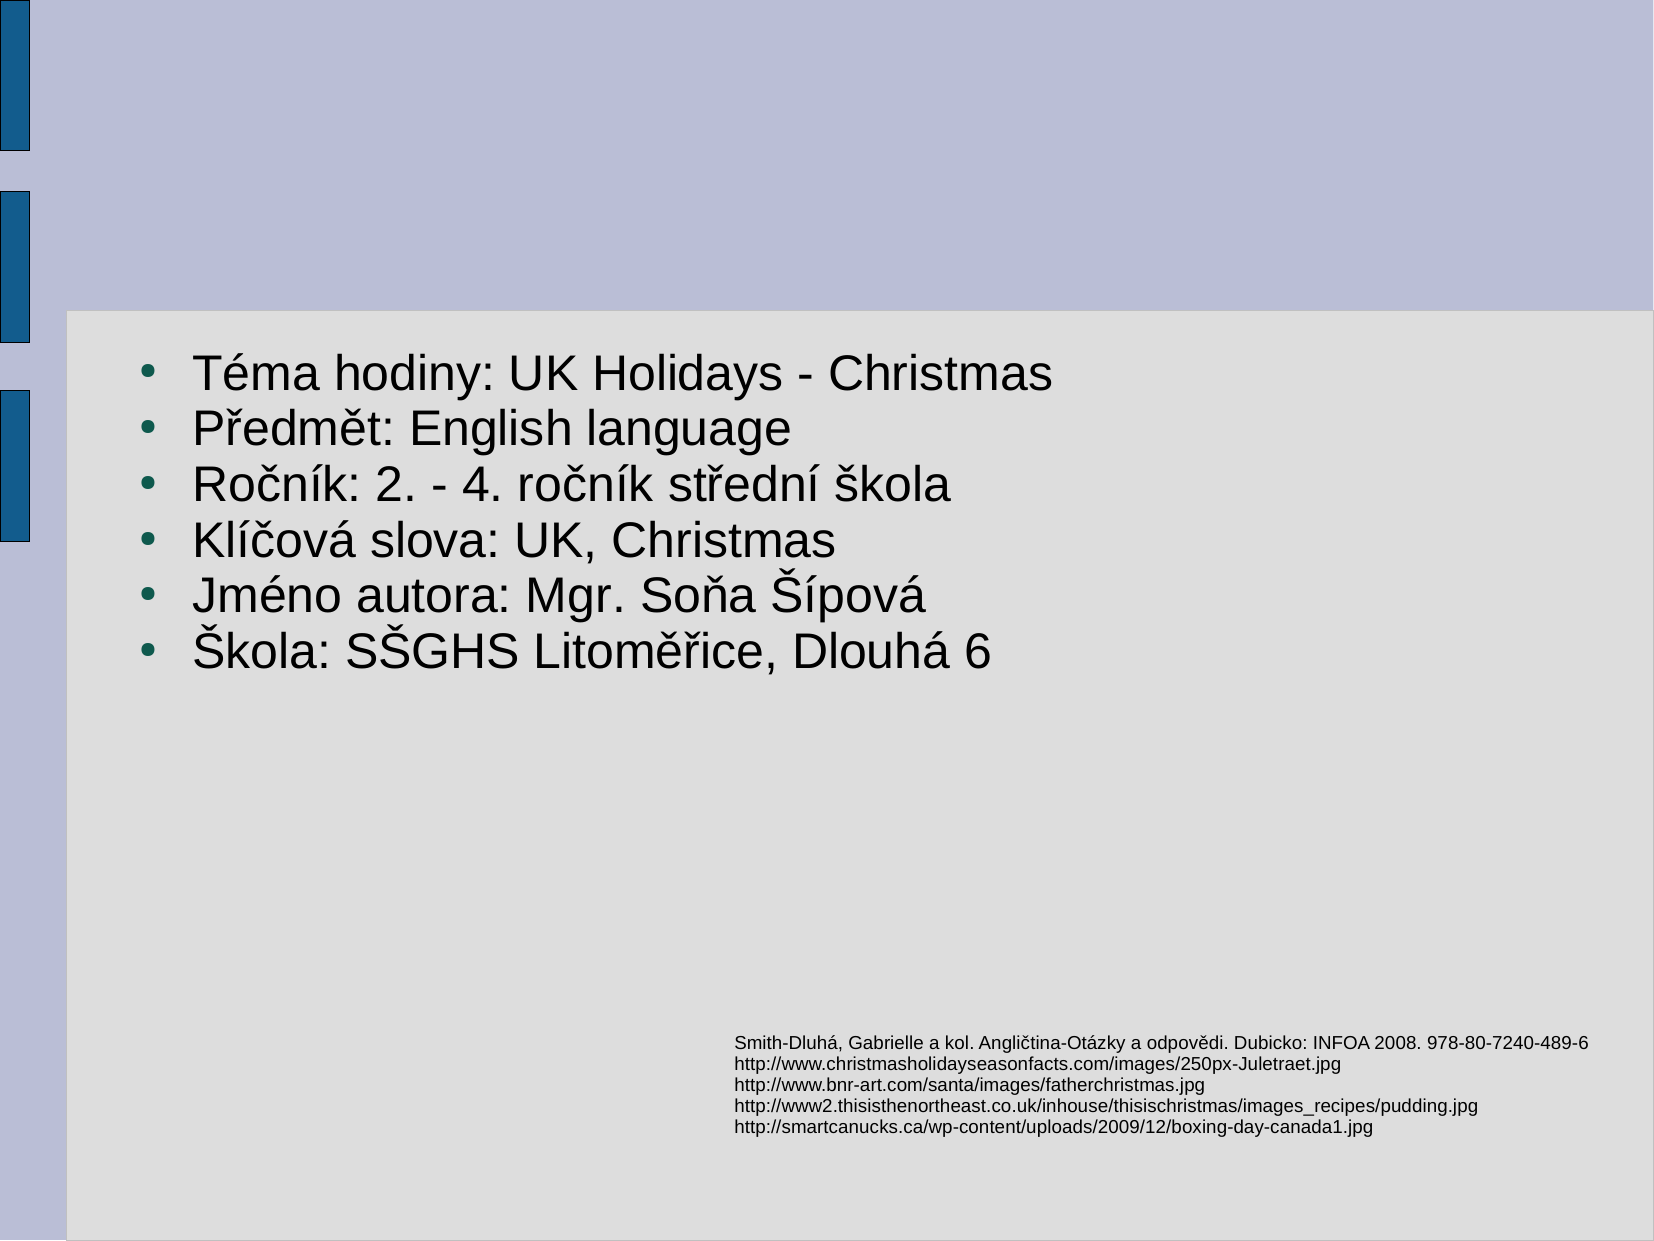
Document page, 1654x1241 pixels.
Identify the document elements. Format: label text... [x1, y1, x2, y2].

list Téma hodiny: UK Holidays - Christmas Předmět: English language Ročník: 2. - 4. ročník střední škola Klíčová slova: UK, Christmas Jméno autora: Mgr. Soňa Šípová Škola: SŠGHS Litoměřice, Dlouhá 6 [121, 344, 1534, 1127]
text_box Smith-Dluhá, Gabrielle a kol. Angličtina-Otázky a odpovědi. Dubicko: INFOA 2008. 978-80-7240-489-6 http://www.christmasholidayseasonfacts.com/images/250px-Juletraet.jpg http://www.bnr-art.com/santa/images/fatherchristmas.jpg http://www2.thisisthenortheast.co.uk/inhouse/thisischristmas/images_recipes/pudding.jpg http://smartcanucks.ca/wp-content/uploads/2009/12/boxing-day-canada1.jpg [719, 1003, 1625, 1186]
